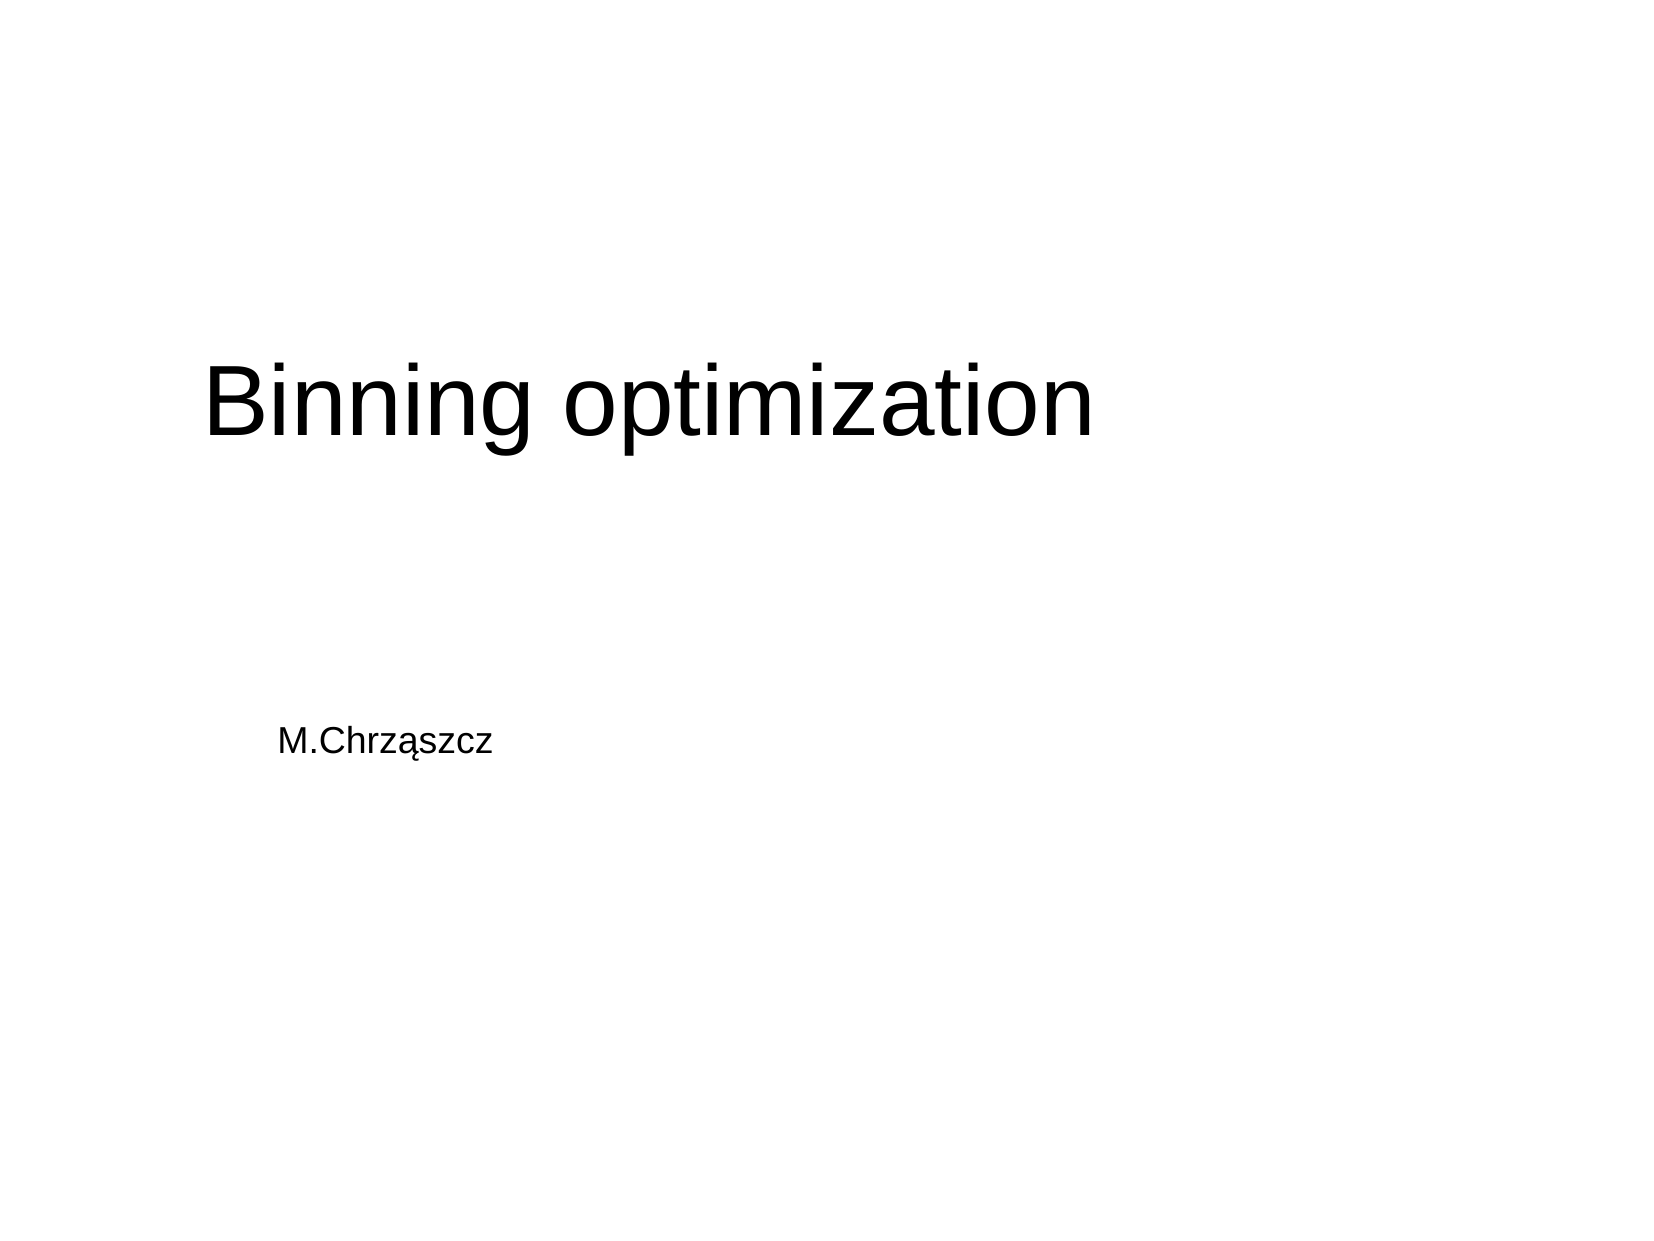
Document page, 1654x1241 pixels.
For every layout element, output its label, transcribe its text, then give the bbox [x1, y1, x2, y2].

text_box Binning optimization [187, 337, 1576, 465]
text_box M.Chrząszcz [262, 712, 1463, 770]
